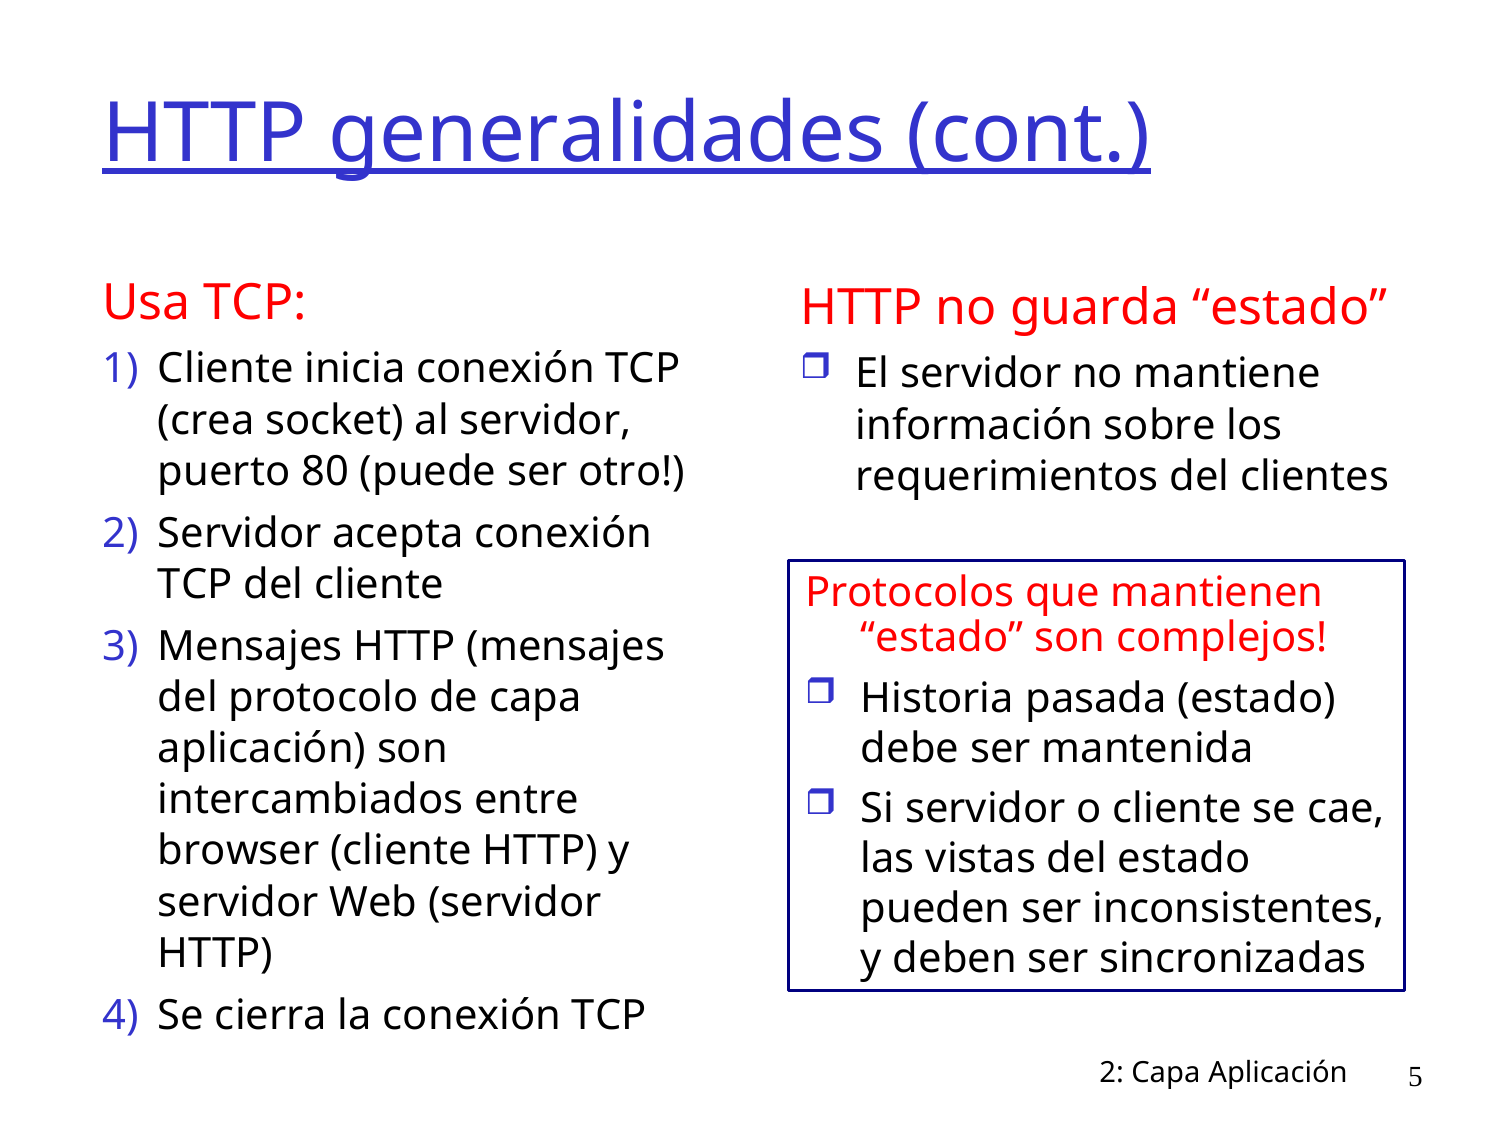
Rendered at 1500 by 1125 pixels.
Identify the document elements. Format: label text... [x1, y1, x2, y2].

list HTTP no guarda “estado” El servidor no mantiene información sobre los requerimientos del clientes [785, 267, 1412, 516]
list Usa TCP: Cliente inicia conexión TCP (crea socket) al servidor, puerto 80 (puede ser otro!) Servidor acepta conexión TCP del cliente Mensajes HTTP (mensajes del protocolo de capa aplicación) son intercambiados entre browser (cliente HTTP) y servidor Web (servidor HTTP) Se cierra la conexión TCP [87, 262, 740, 1026]
title HTTP generalidades (cont.) [87, 37, 1363, 225]
text_box Protocolos que mantienen “estado” son complejos! Historia pasada (estado) debe ser mantenida Si servidor o cliente se cae, las vistas del estado pueden ser inconsistentes, y deben ser sincronizadas [788, 560, 1405, 991]
